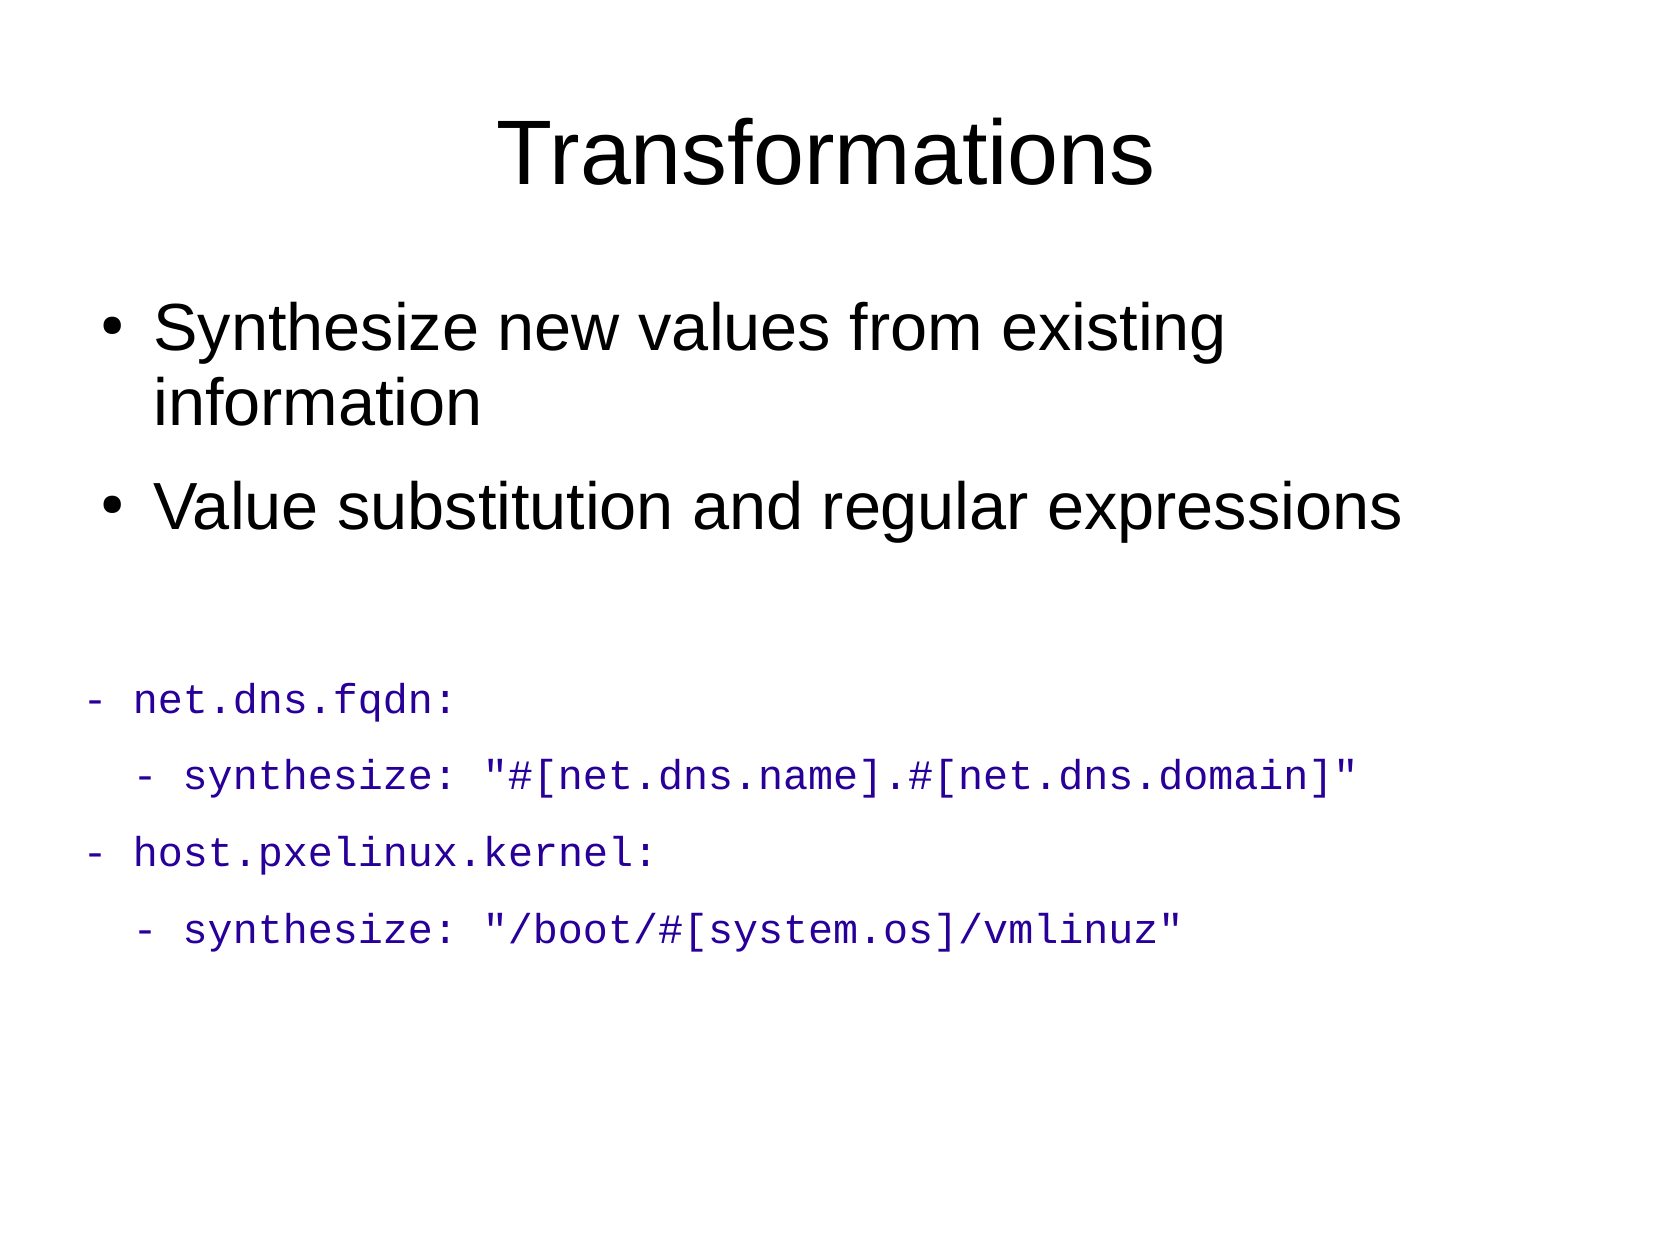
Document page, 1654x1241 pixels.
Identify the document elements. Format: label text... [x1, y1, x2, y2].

title Transformations [82, 49, 1571, 257]
list Synthesize new values from existing information Value substitution and regular expressions - net.dns.fqdn: - synthesize: "#[net.dns.name].#[net.dns.domain]" - host.pxelinux.kernel: - synthesize: "/boot/#[system.os]/vmlinuz" [82, 290, 1571, 1010]
